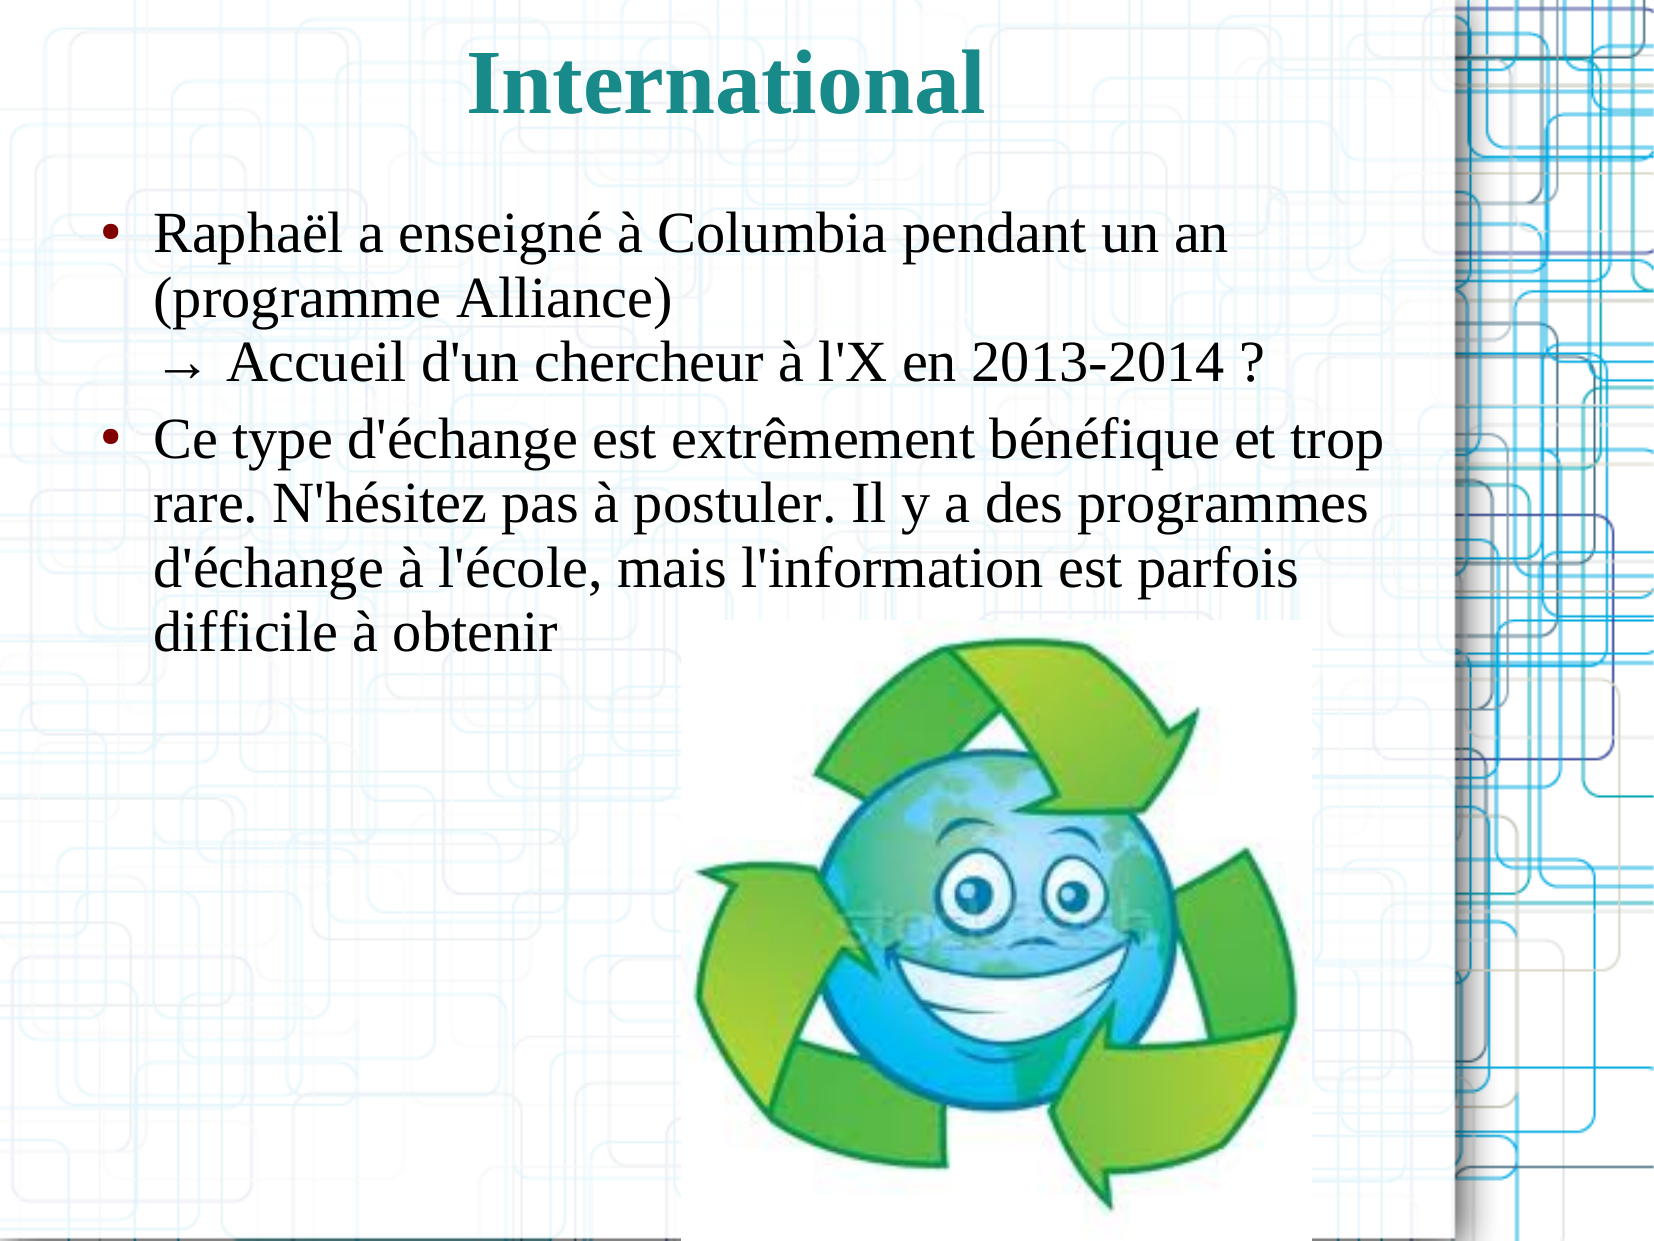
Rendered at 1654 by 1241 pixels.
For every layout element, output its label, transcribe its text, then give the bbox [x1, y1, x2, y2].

picture [0, 0, 1654, 1241]
list Raphaël a enseigné à Columbia pendant un an (programme Alliance) → Accueil d'un chercheur à l'X en 2013-2014 ? Ce type d'échange est extrêmement bénéfique et trop rare. N'hésitez pas à postuler. Il y a des programmes d'échange à l'école, mais l'information est parfois difficile à obtenir [82, 200, 1418, 921]
title International [0, 29, 1453, 136]
